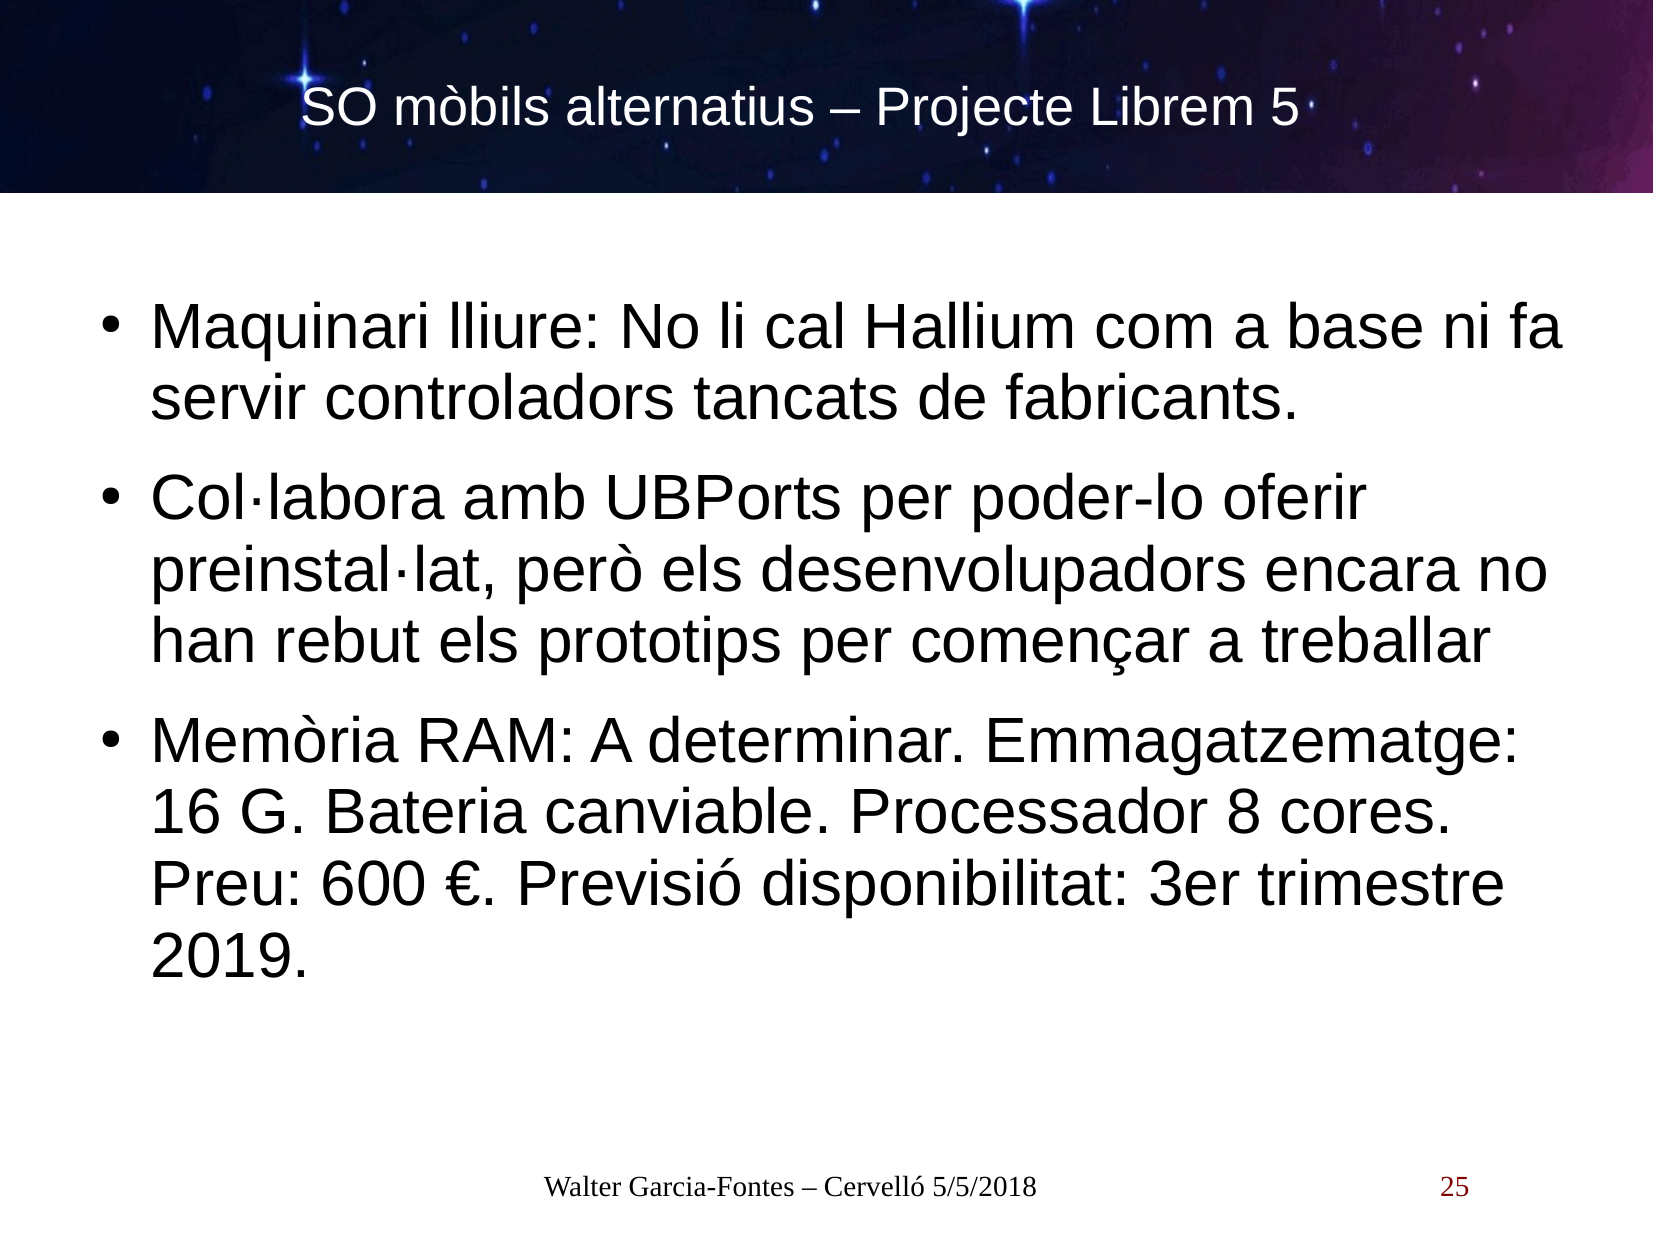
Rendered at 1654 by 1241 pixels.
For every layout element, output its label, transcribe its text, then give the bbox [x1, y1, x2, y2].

list Maquinari lliure: No li cal Hallium com a base ni fa servir controladors tancats de fabricants. Col·labora amb UBPorts per poder-lo oferir preinstal·lat, però els desenvolupadors encara no han rebut els prototips per començar a treballar Memòria RAM: A determinar. Emmagatzematge: 16 G. Bateria canviable. Processador 8 cores. Preu: 600 €. Previsió disponibilitat: 3er trimestre 2019. [82, 290, 1571, 1010]
title SO mòbils alternatius – Projecte Librem 5 [57, 2, 1546, 211]
picture [0, 0, 1653, 193]
